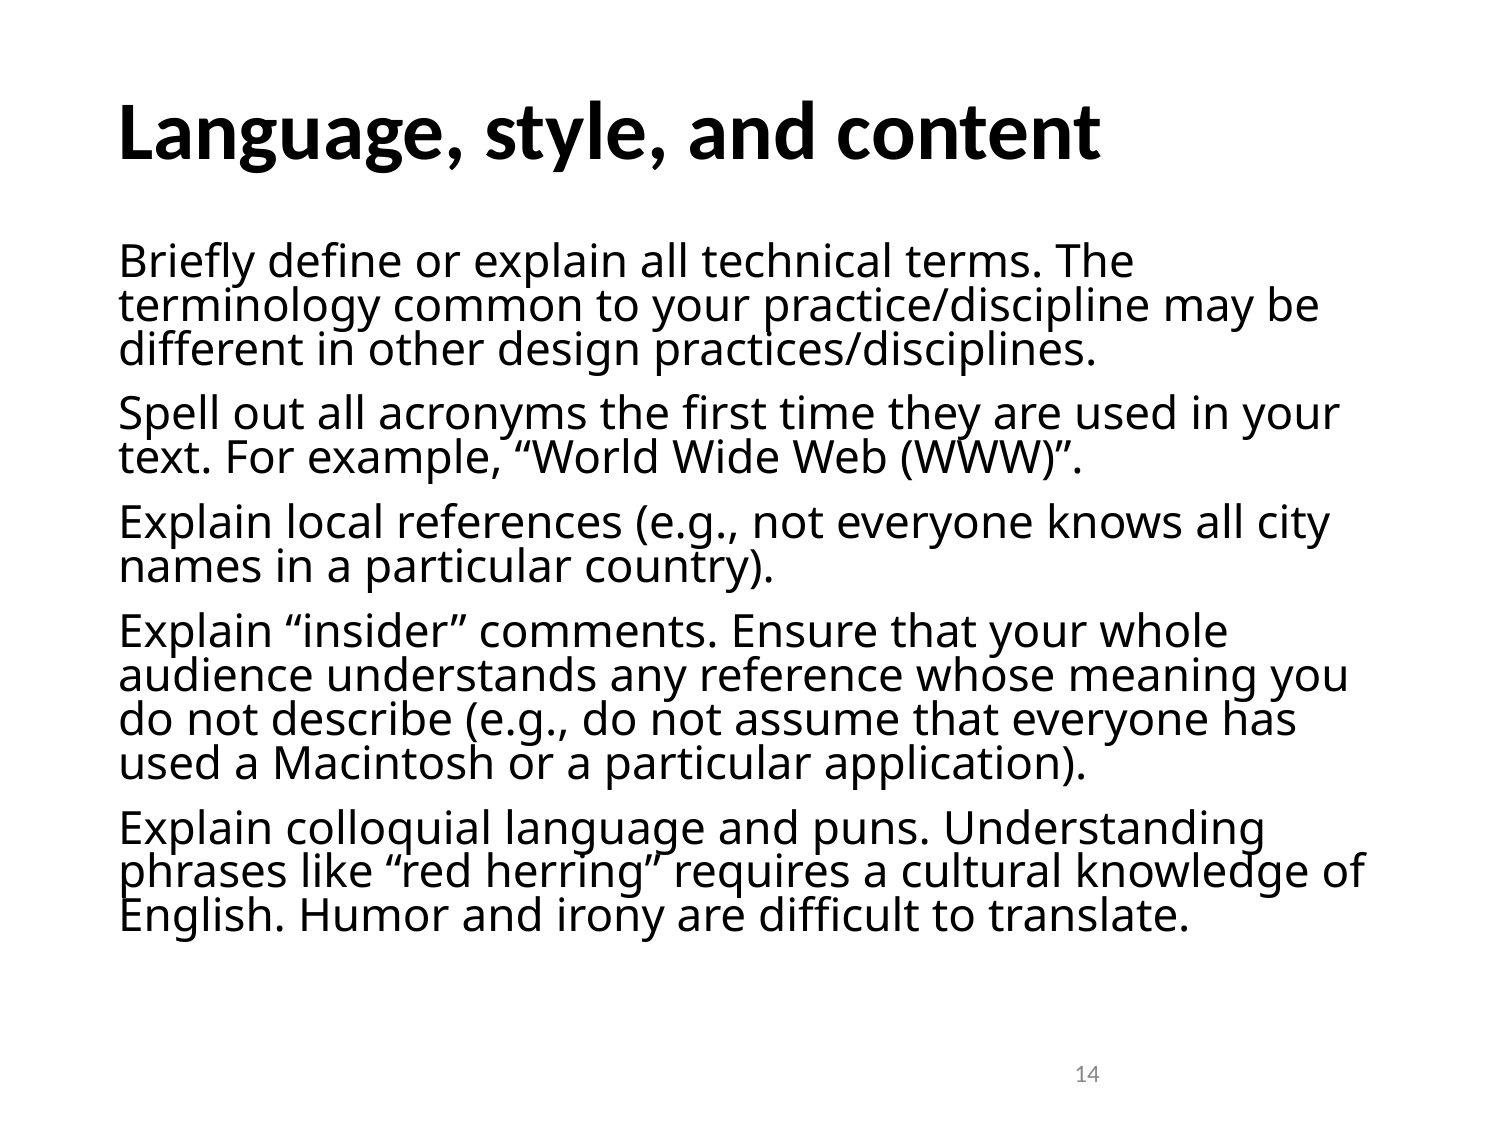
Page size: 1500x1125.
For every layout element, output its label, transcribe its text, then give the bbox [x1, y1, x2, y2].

title Language, style, and content [103, 59, 1397, 207]
text_box 15 [1059, 1042, 1397, 1103]
list Briefly define or explain all technical terms. The terminology common to your practice/discipline may be different in other design practices/disciplines. Spell out all acronyms the first time they are used in your text. For example, “World Wide Web (WWW)”. Explain local references (e.g., not everyone knows all city names in a particular country). Explain “insider” comments. Ensure that your whole audience understands any reference whose meaning you do not describe (e.g., do not assume that everyone has used a Macintosh or a particular application). Explain colloquial language and puns. Understanding phrases like “red herring” requires a cultural knowledge of English. Humor and irony are difficult to translate. [103, 234, 1397, 1014]
